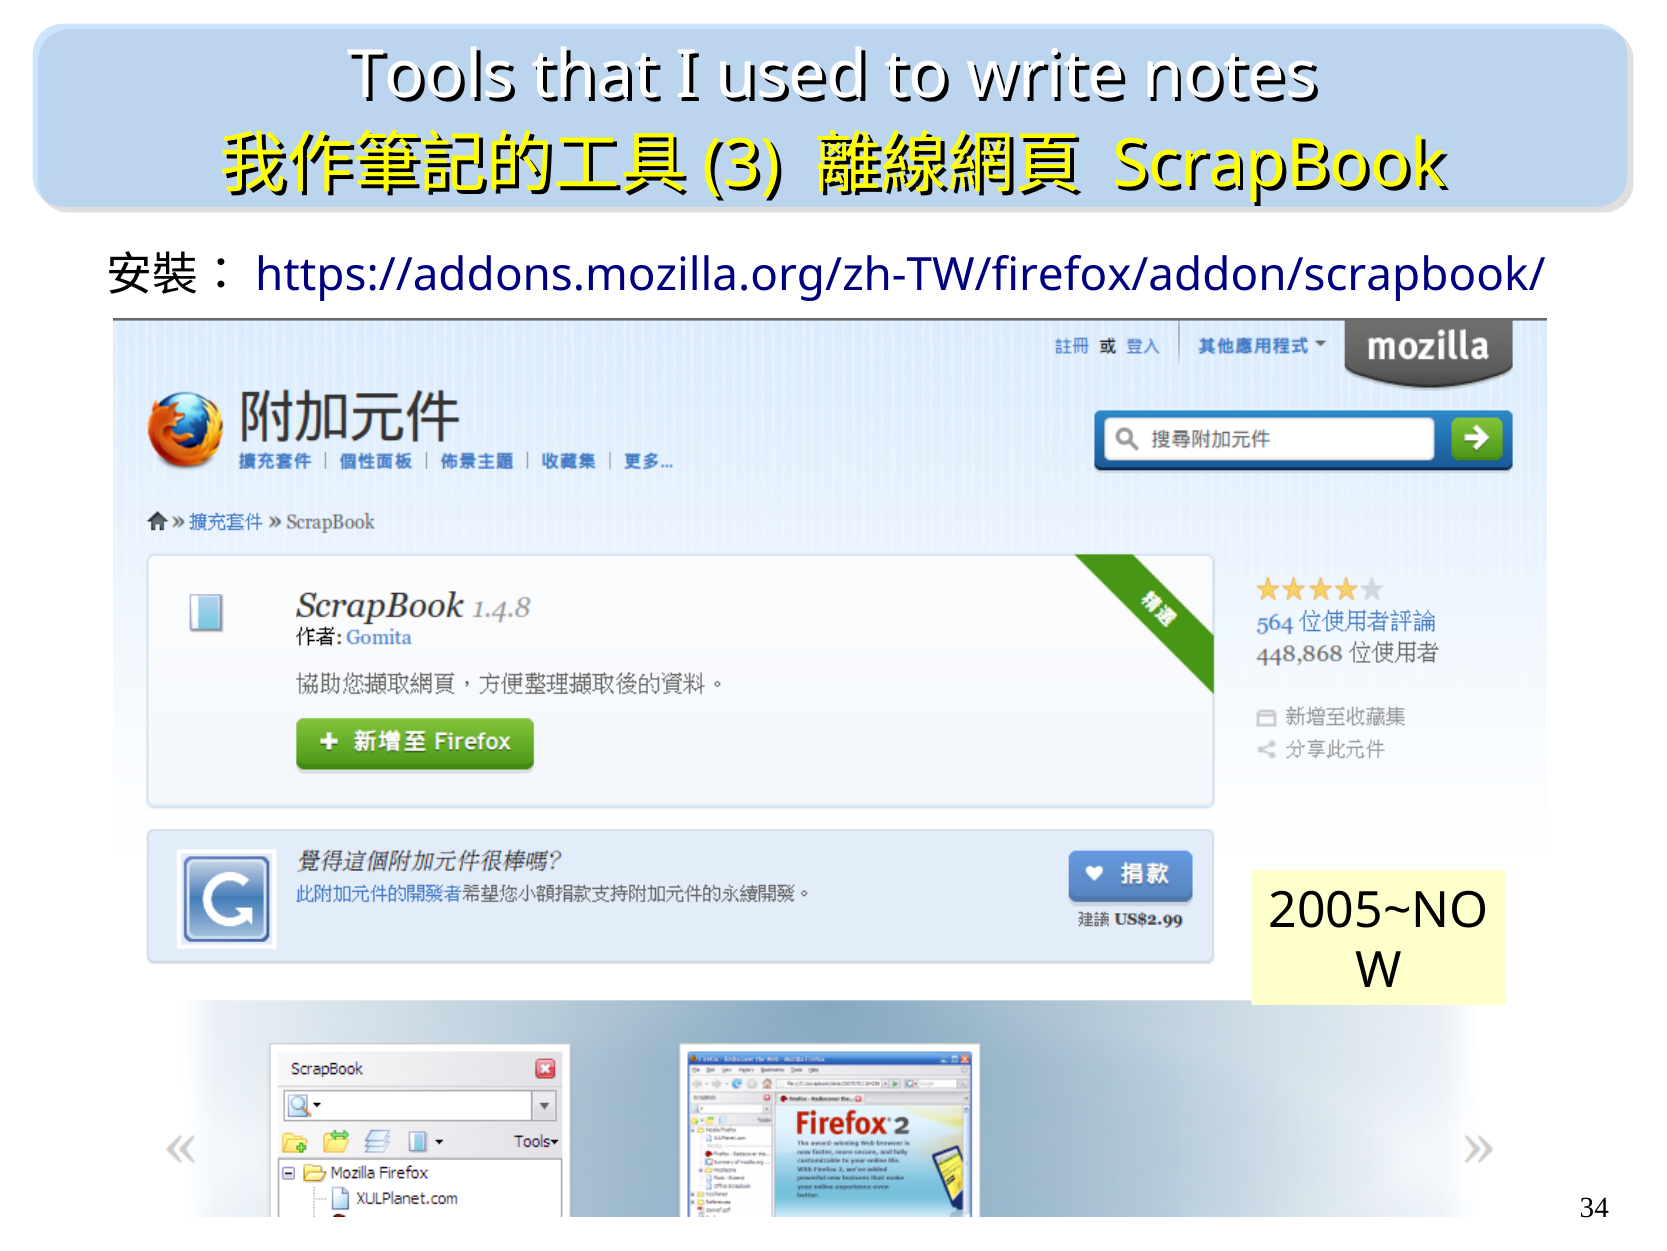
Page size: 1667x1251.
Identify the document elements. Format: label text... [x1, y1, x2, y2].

title Tools that I used to write notes 我作筆記的工具(3) 離線網頁 ScrapBook [0, 21, 1667, 201]
picture [113, 318, 1547, 1217]
text_box 安裝：https://addons.mozilla.org/zh-TW/firefox/addon/scrapbook/ [29, 237, 1625, 312]
text_box 2005~NOW [1251, 870, 1506, 945]
text_box [45, 201, 1615, 207]
